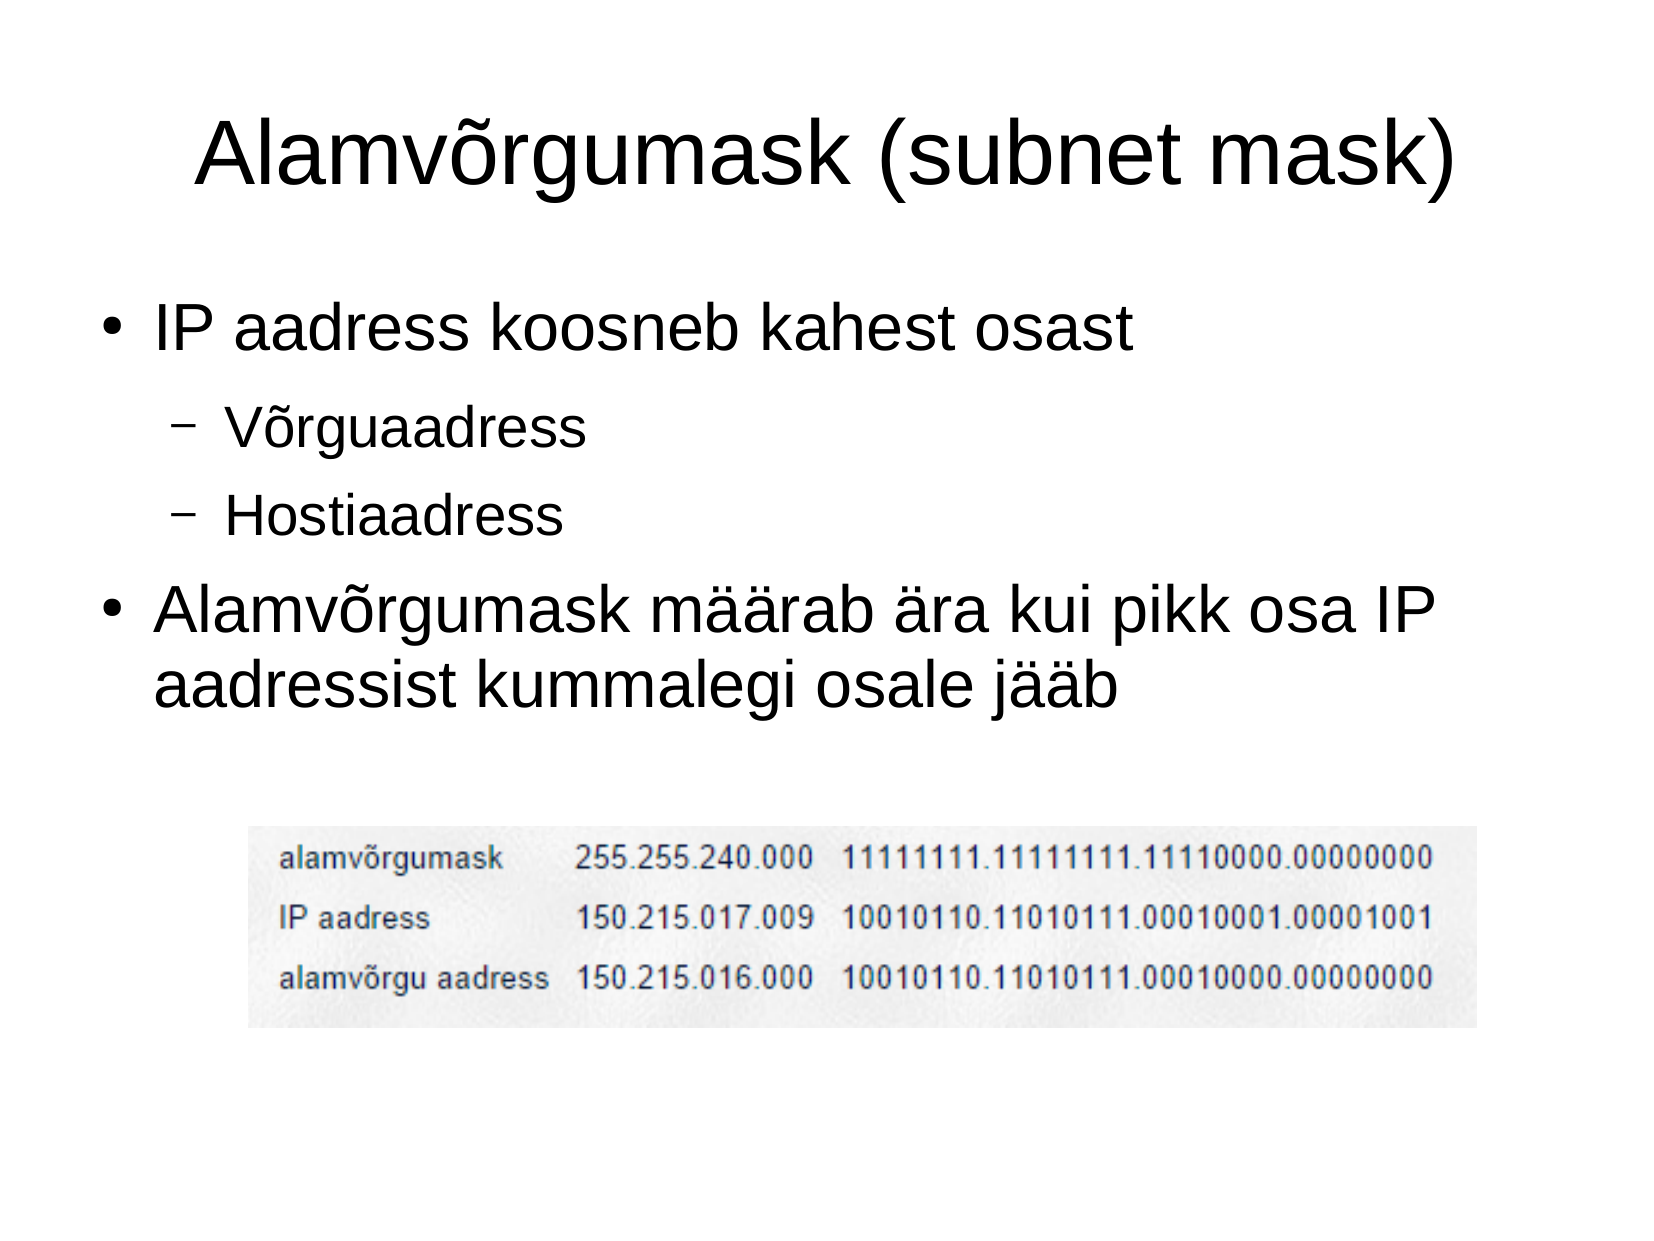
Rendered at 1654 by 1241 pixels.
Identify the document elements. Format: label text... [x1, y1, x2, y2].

list IP aadress koosneb kahest osast Võrguaadress Hostiaadress Alamvõrgumask määrab ära kui pikk osa IP aadressist kummalegi osale jääb [82, 290, 1538, 1010]
picture [248, 826, 1477, 1028]
title Alamvõrgumask (subnet mask) [82, 49, 1571, 257]
